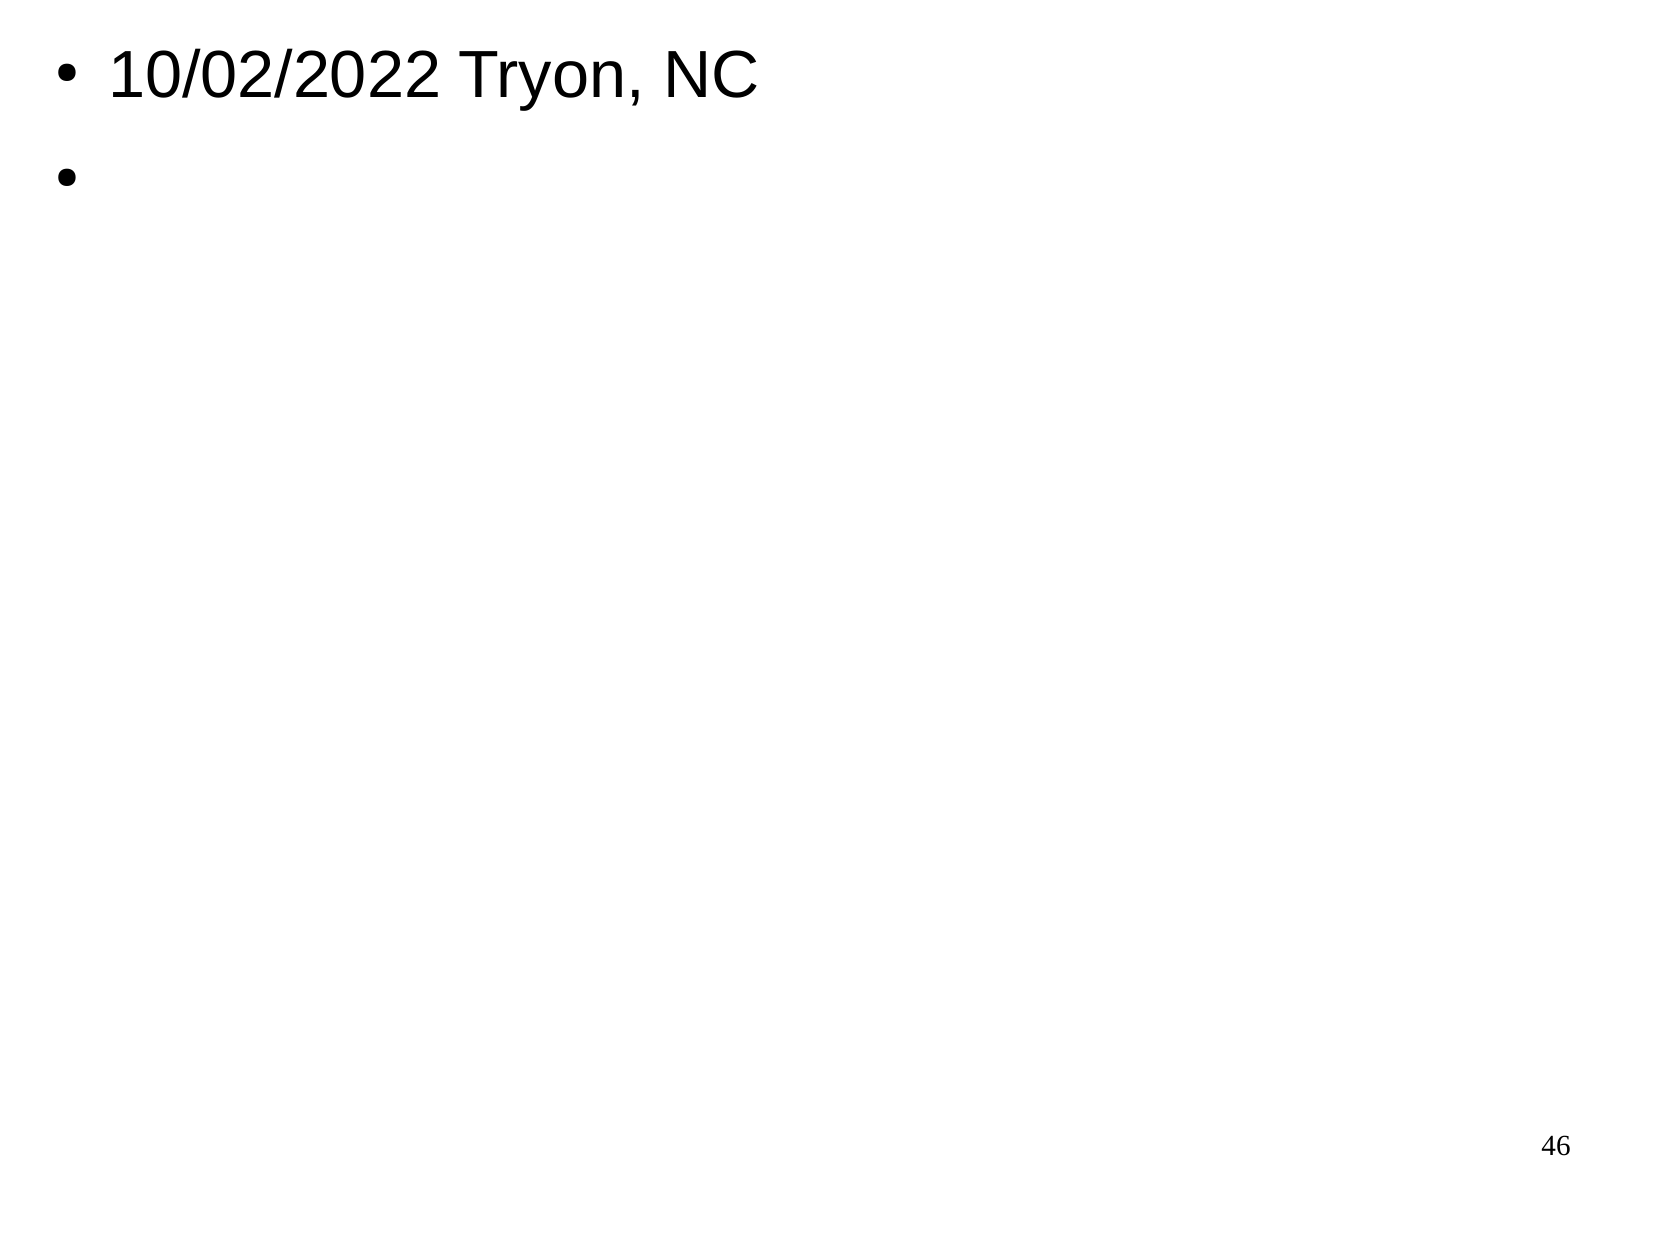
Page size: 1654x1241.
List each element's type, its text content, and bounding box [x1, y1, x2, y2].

list 10/02/2022 Tryon, NC [37, 37, 1613, 1238]
